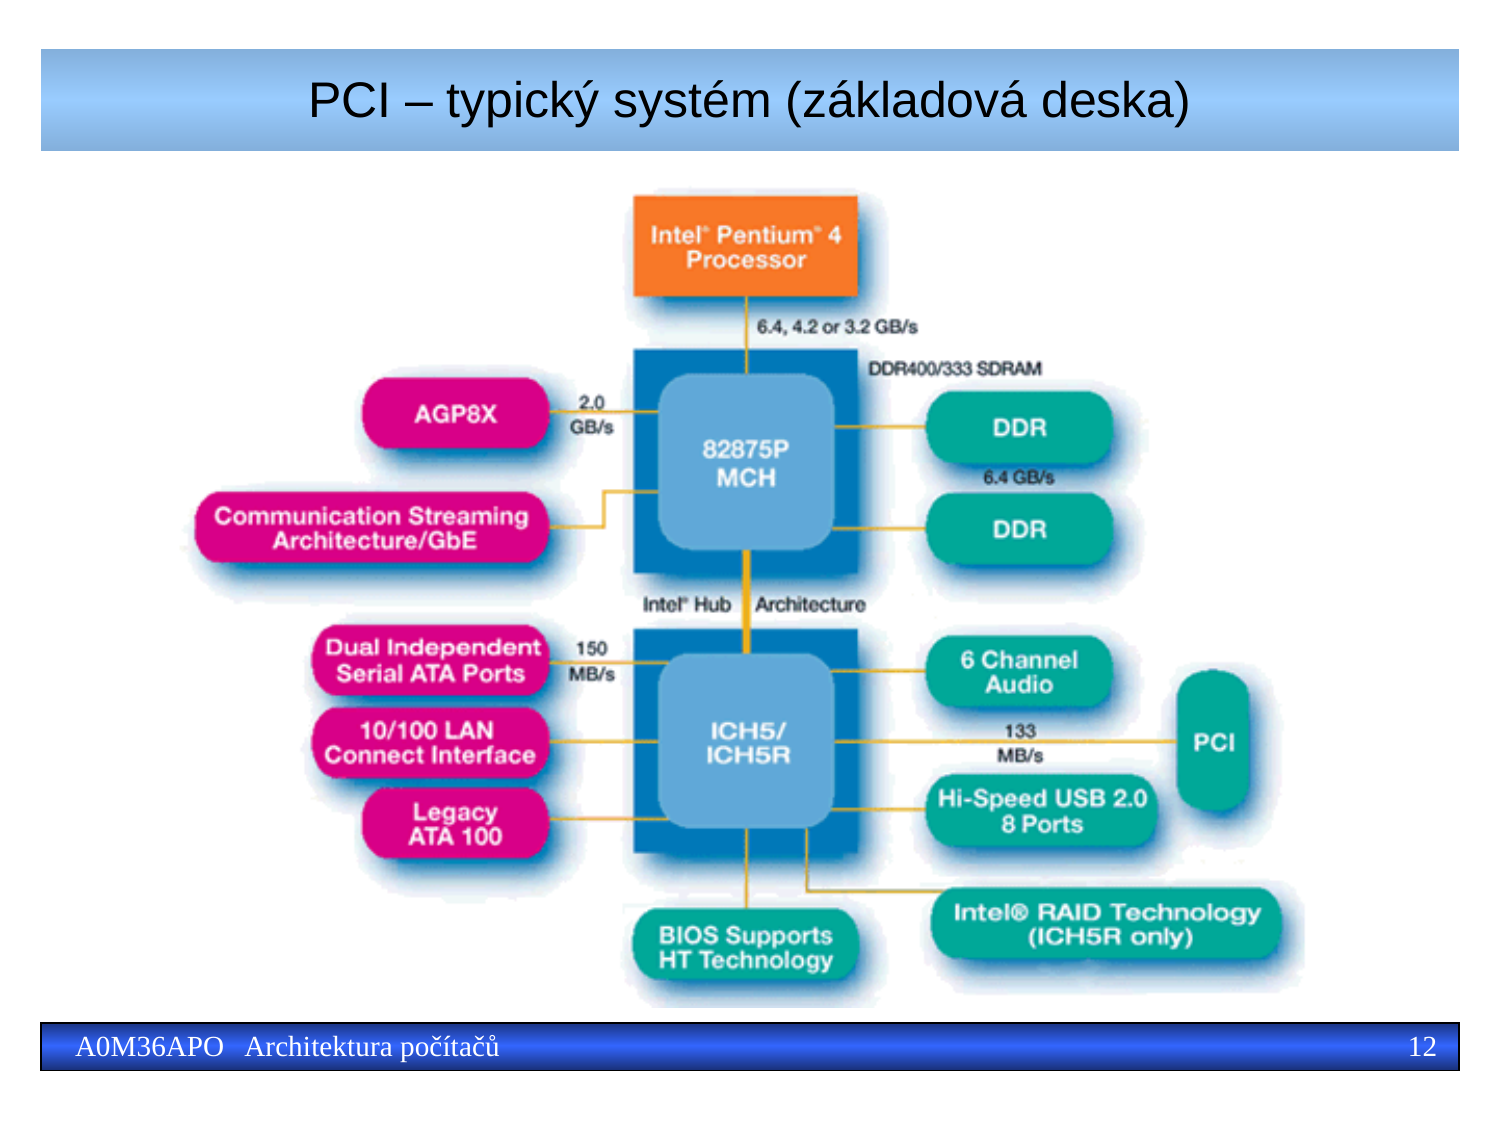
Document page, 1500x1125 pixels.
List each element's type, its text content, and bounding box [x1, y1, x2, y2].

title PCI – typický systém (základová deska) [41, 49, 1459, 151]
picture [174, 174, 1326, 1008]
